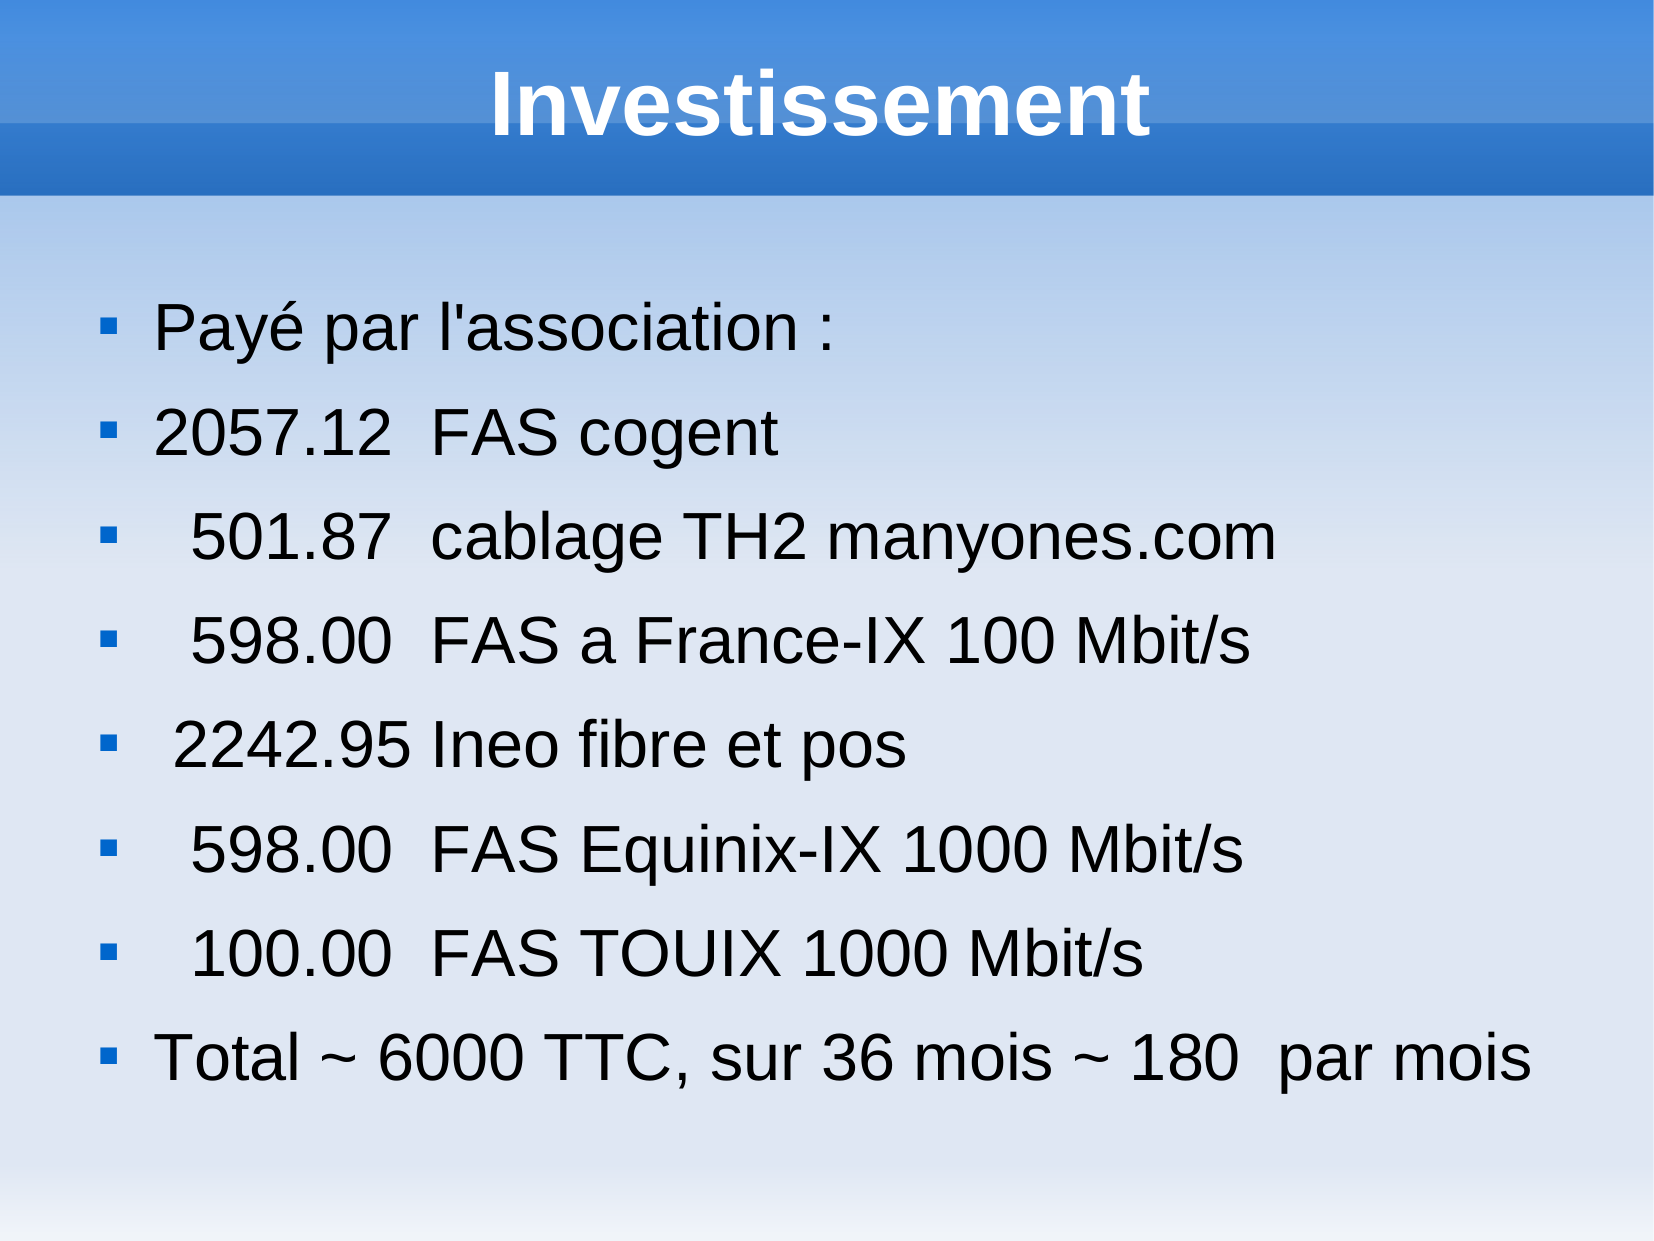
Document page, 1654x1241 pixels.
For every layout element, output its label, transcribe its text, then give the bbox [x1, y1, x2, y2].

list Payé par l'association : 2057.12 FAS cogent 501.87 cablage TH2 manyones.com 598.00 FAS a France-IX 100 Mbit/s 2242.95 Ineo fibre et pos 598.00 FAS Equinix-IX 1000 Mbit/s 100.00 FAS TOUIX 1000 Mbit/s Total ~ 6000 TTC, sur 36 mois ~ 180 par mois [82, 290, 1571, 1096]
title Investissement [76, 7, 1565, 200]
picture [0, 0, 1654, 1241]
